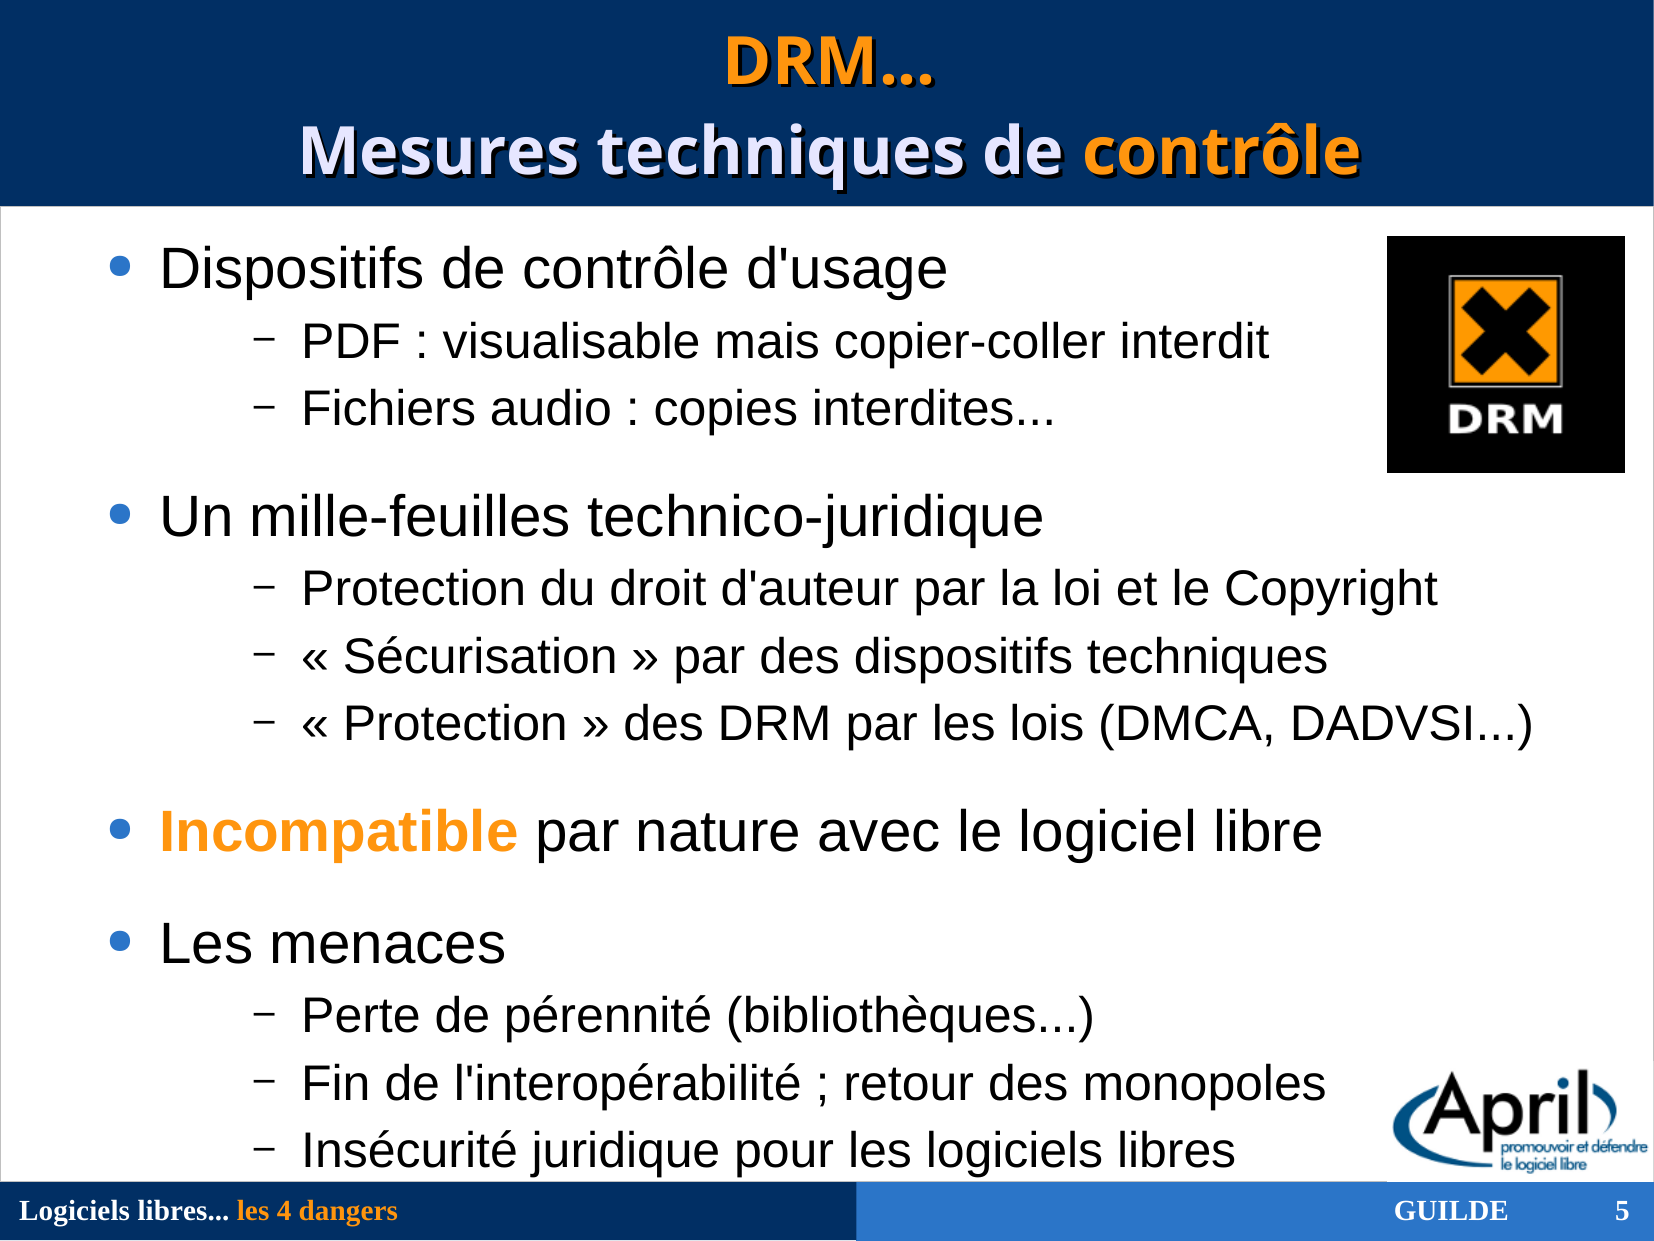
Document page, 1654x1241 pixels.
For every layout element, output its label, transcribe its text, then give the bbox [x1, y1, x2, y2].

picture [1387, 236, 1625, 473]
picture [1387, 1061, 1654, 1182]
list Dispositifs de contrôle d'usage PDF : visualisable mais copier-coller interdit Fichiers audio : copies interdites... Un mille-feuilles technico-juridique Protection du droit d'auteur par la loi et le Copyright « Sécurisation » par des dispositifs techniques « Protection » des DRM par les lois (DMCA, DADVSI...) Incompatible par nature avec le logiciel libre Les menaces Perte de pérennité (bibliothèques...) Fin de l'interopérabilité ; retour des monopoles Insécurité juridique pour les logiciels libres [88, 236, 1595, 1182]
title DRM... Mesures techniques de contrôle [123, 0, 1536, 208]
